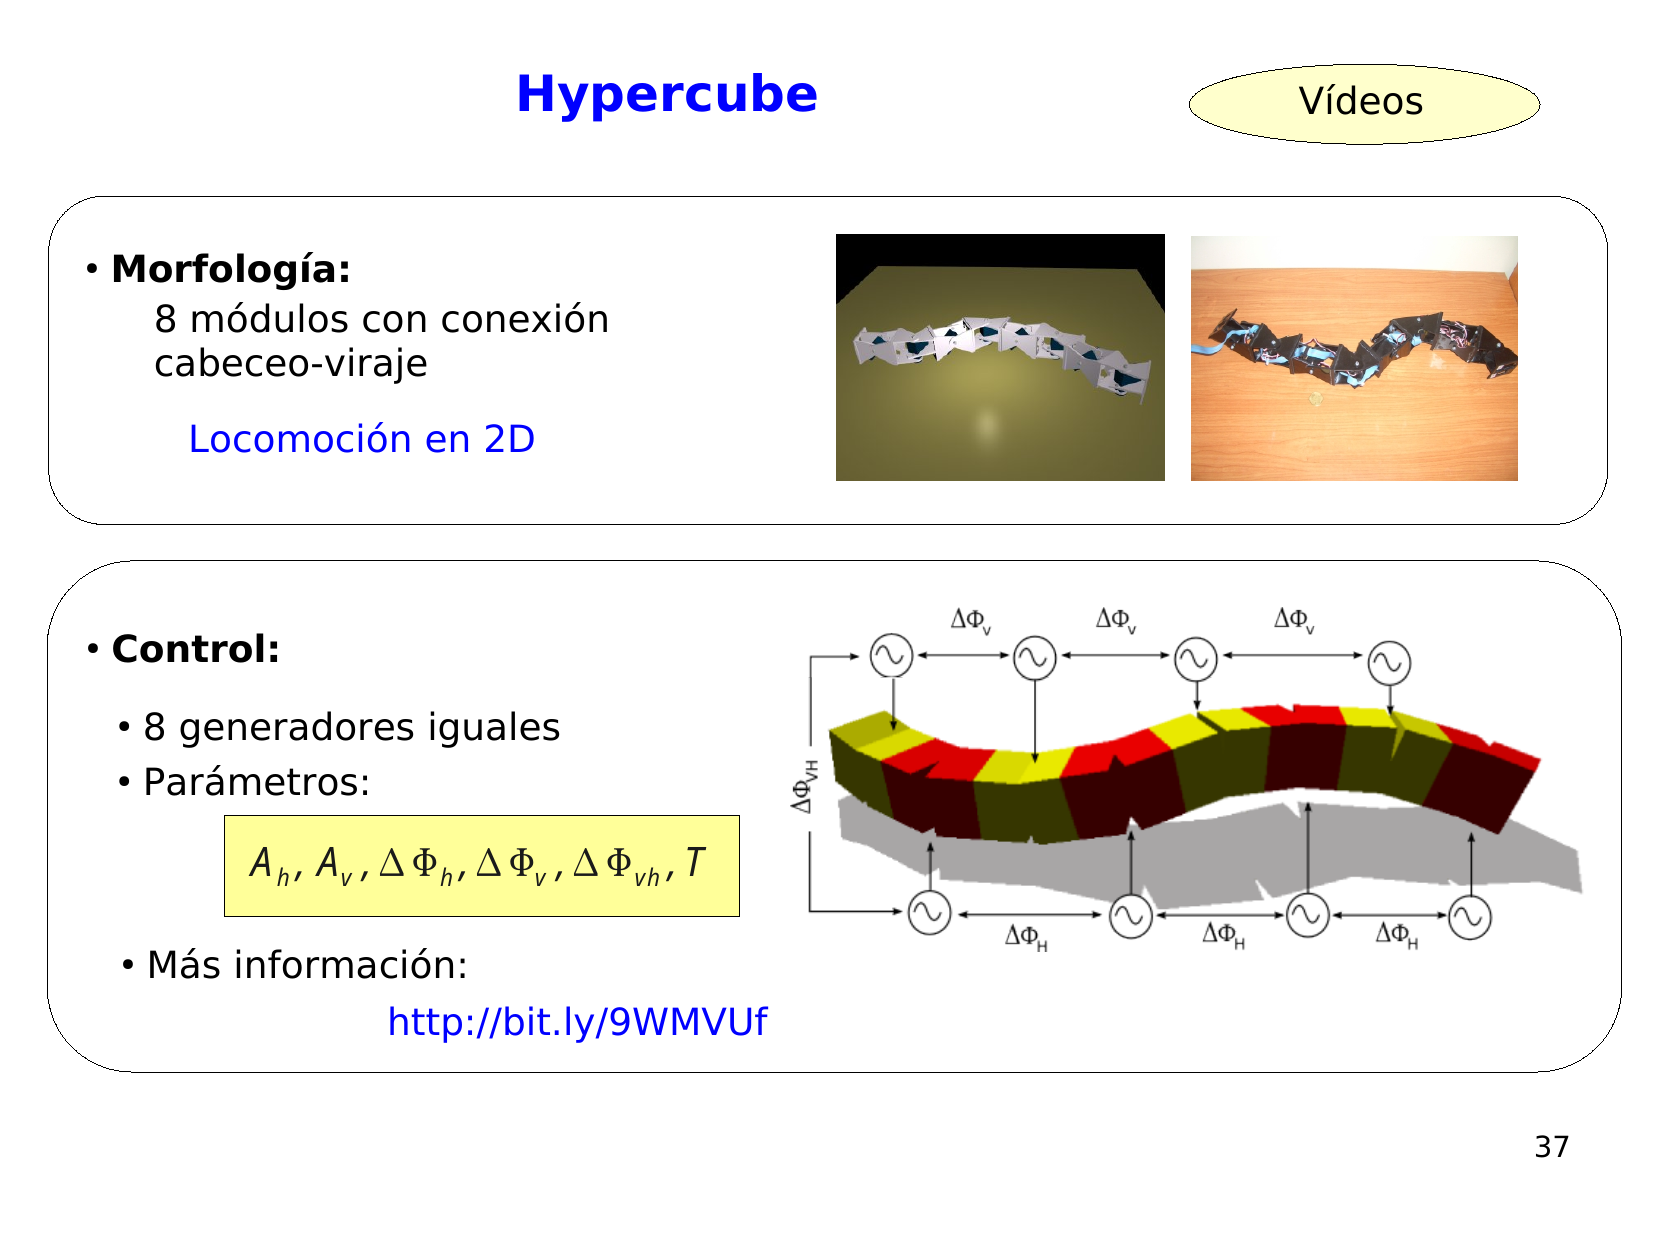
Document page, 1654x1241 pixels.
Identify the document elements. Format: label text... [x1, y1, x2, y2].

text_box Morfología: [70, 240, 381, 299]
chart [236, 837, 716, 892]
text_box [224, 815, 740, 917]
text_box 8 generadores iguales Parámetros: [102, 698, 777, 813]
text_box http://bit.ly/9WMVUf [372, 993, 784, 1053]
text_box Locomoción en 2D [173, 410, 552, 469]
text_box 8 módulos con conexión cabeceo-viraje [138, 290, 753, 393]
picture [790, 607, 1607, 952]
picture [836, 234, 1165, 481]
text_box [1189, 64, 1541, 145]
text_box Control: [71, 620, 297, 679]
text_box Hypercube [500, 57, 835, 131]
text_box Vídeos [1283, 72, 1440, 132]
text_box Más información: [106, 936, 781, 995]
picture [1191, 236, 1518, 481]
